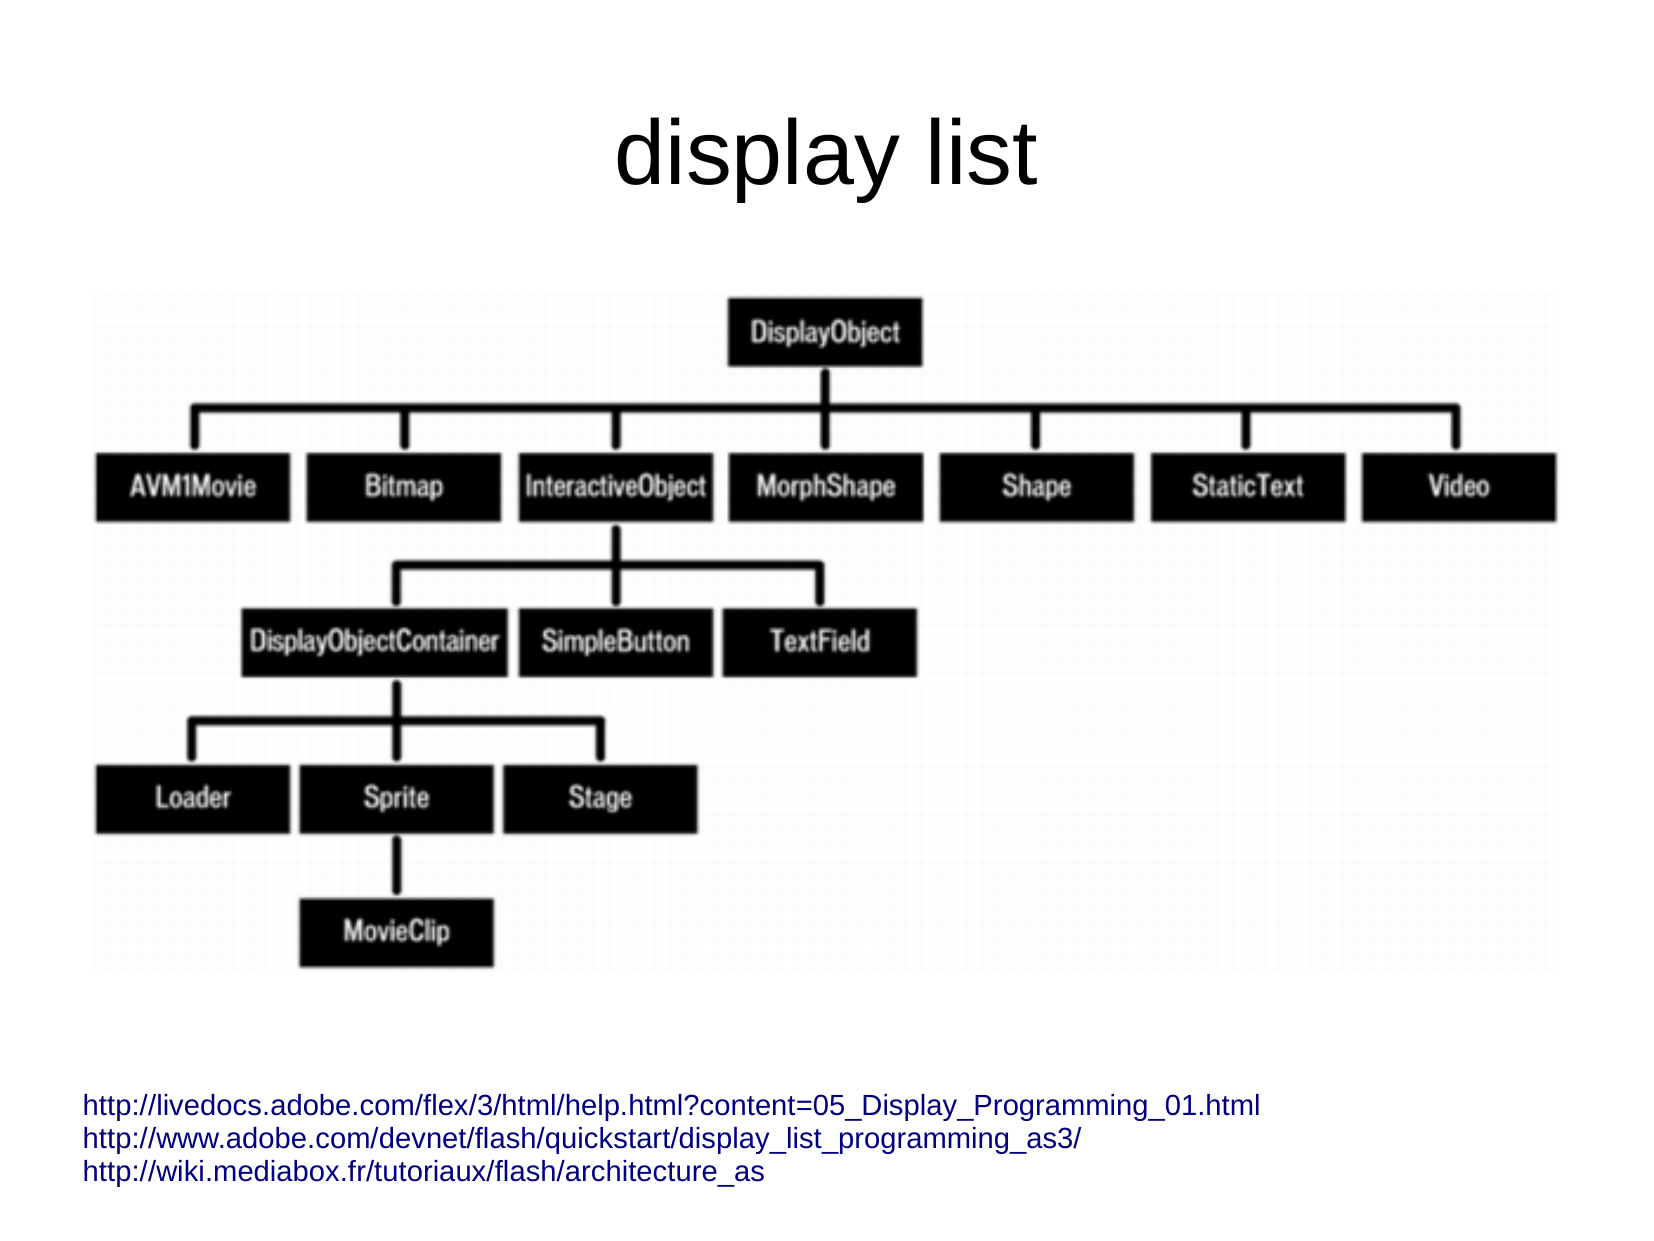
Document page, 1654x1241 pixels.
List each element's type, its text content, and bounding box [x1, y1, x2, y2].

picture [88, 290, 1565, 974]
text_box http://livedocs.adobe.com/flex/3/html/help.html?content=05_Display_Programming_01.html http://www.adobe.com/devnet/flash/quickstart/display_list_programming_as3/ http://wiki.mediabox.fr/tutoriaux/flash/architecture_as [82, 1062, 1530, 1241]
title display list [82, 49, 1571, 257]
